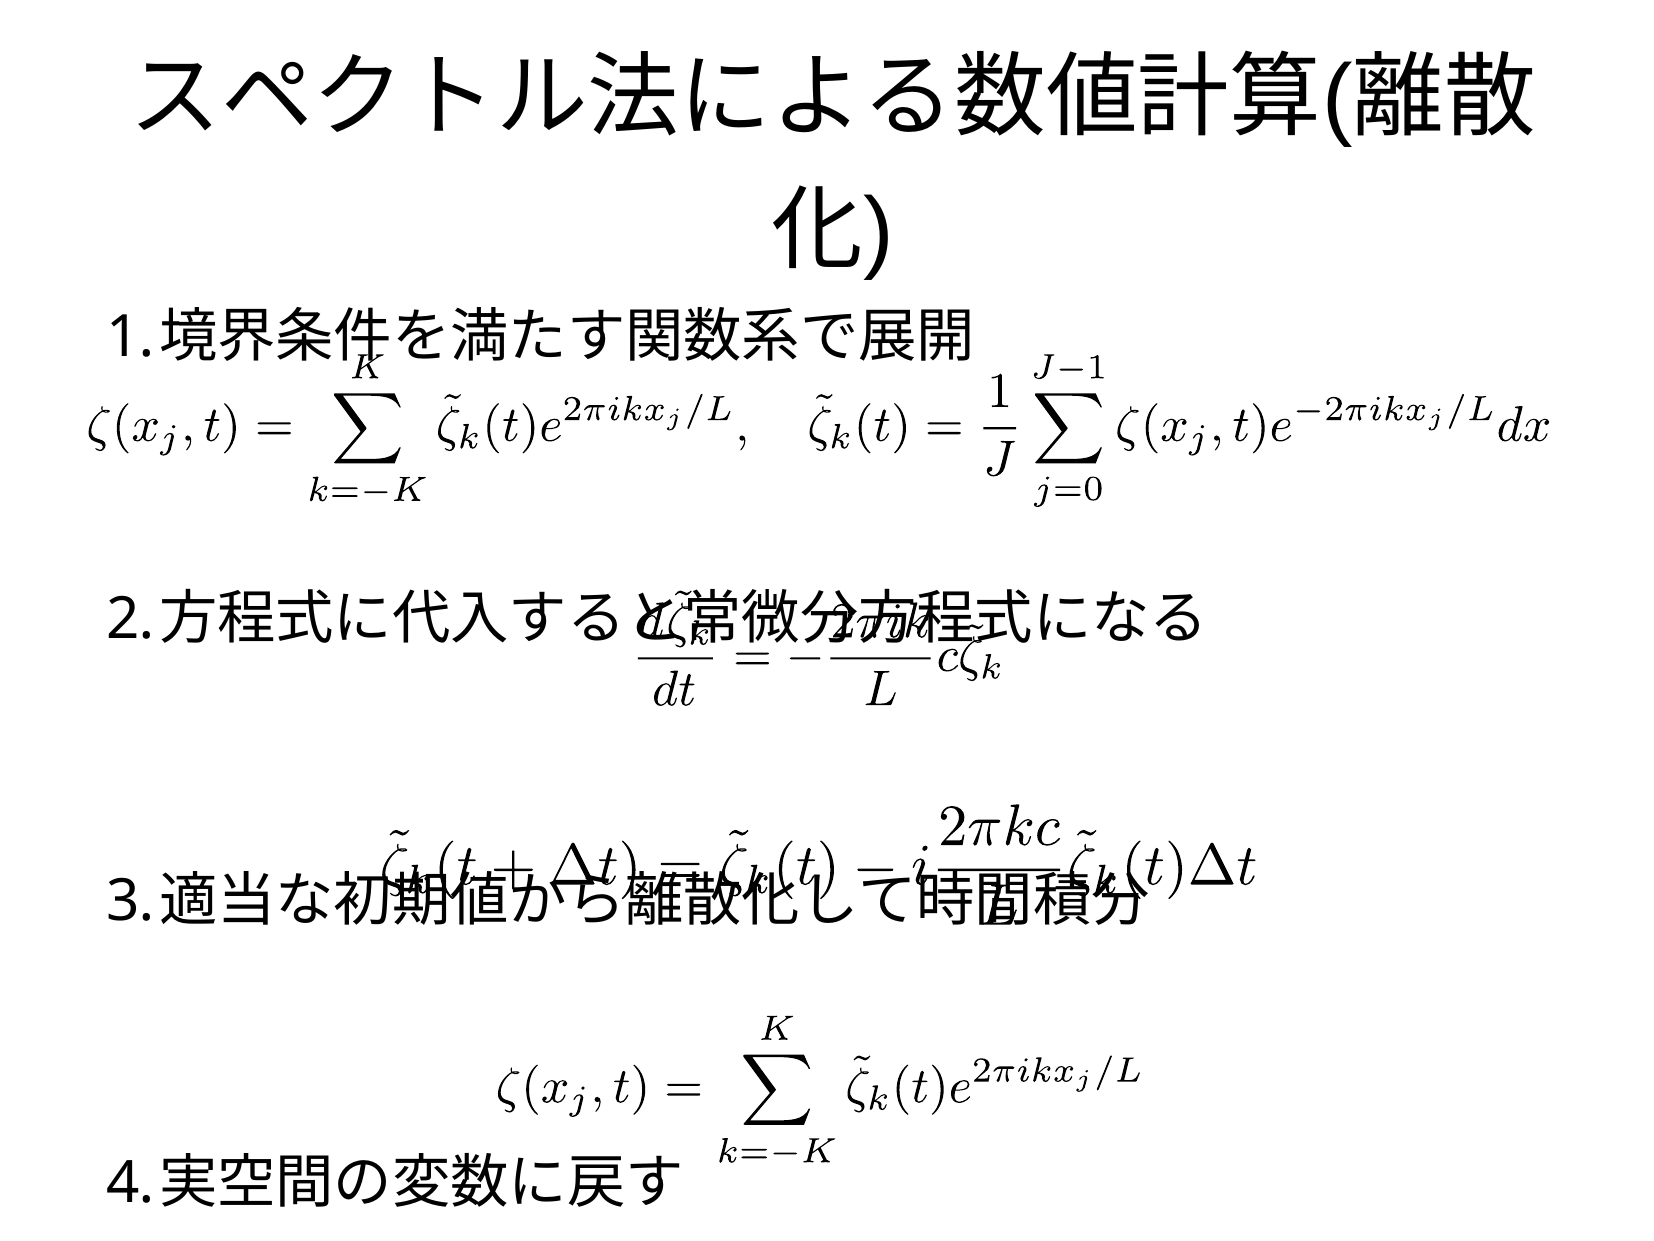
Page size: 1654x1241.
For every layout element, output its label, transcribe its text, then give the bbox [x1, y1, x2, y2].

picture [88, 354, 1550, 507]
list 境界条件を満たす関数系で展開 方程式に代入すると常微分方程式になる 適当な初期値から離散化して時間積分 実空間の変数に戻す [88, 288, 1577, 1093]
picture [497, 1015, 1140, 1163]
picture [382, 804, 1256, 925]
title スペクトル法による数値計算(離散化) [88, 59, 1577, 252]
picture [637, 590, 1000, 707]
